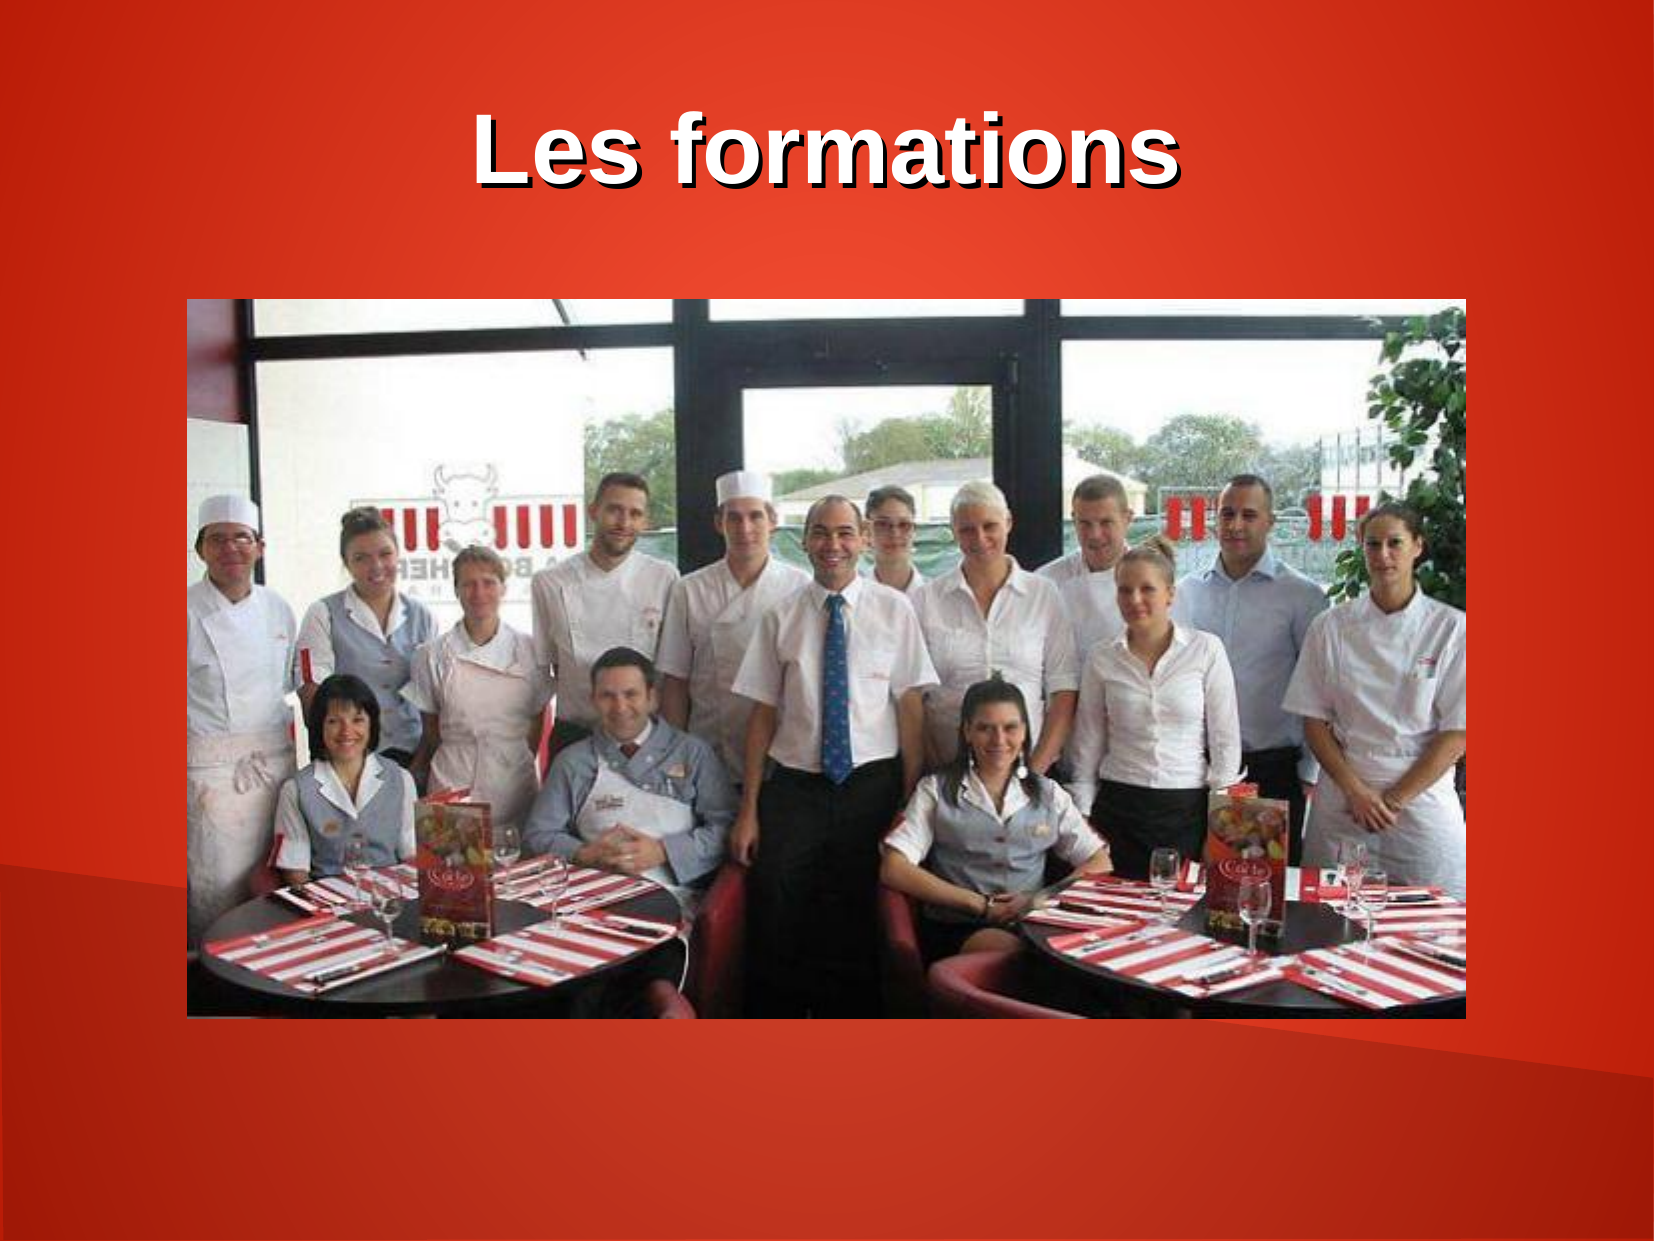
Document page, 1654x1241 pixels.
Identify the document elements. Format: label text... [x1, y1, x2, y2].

picture [187, 299, 1466, 1019]
title Les formations [82, 47, 1571, 252]
